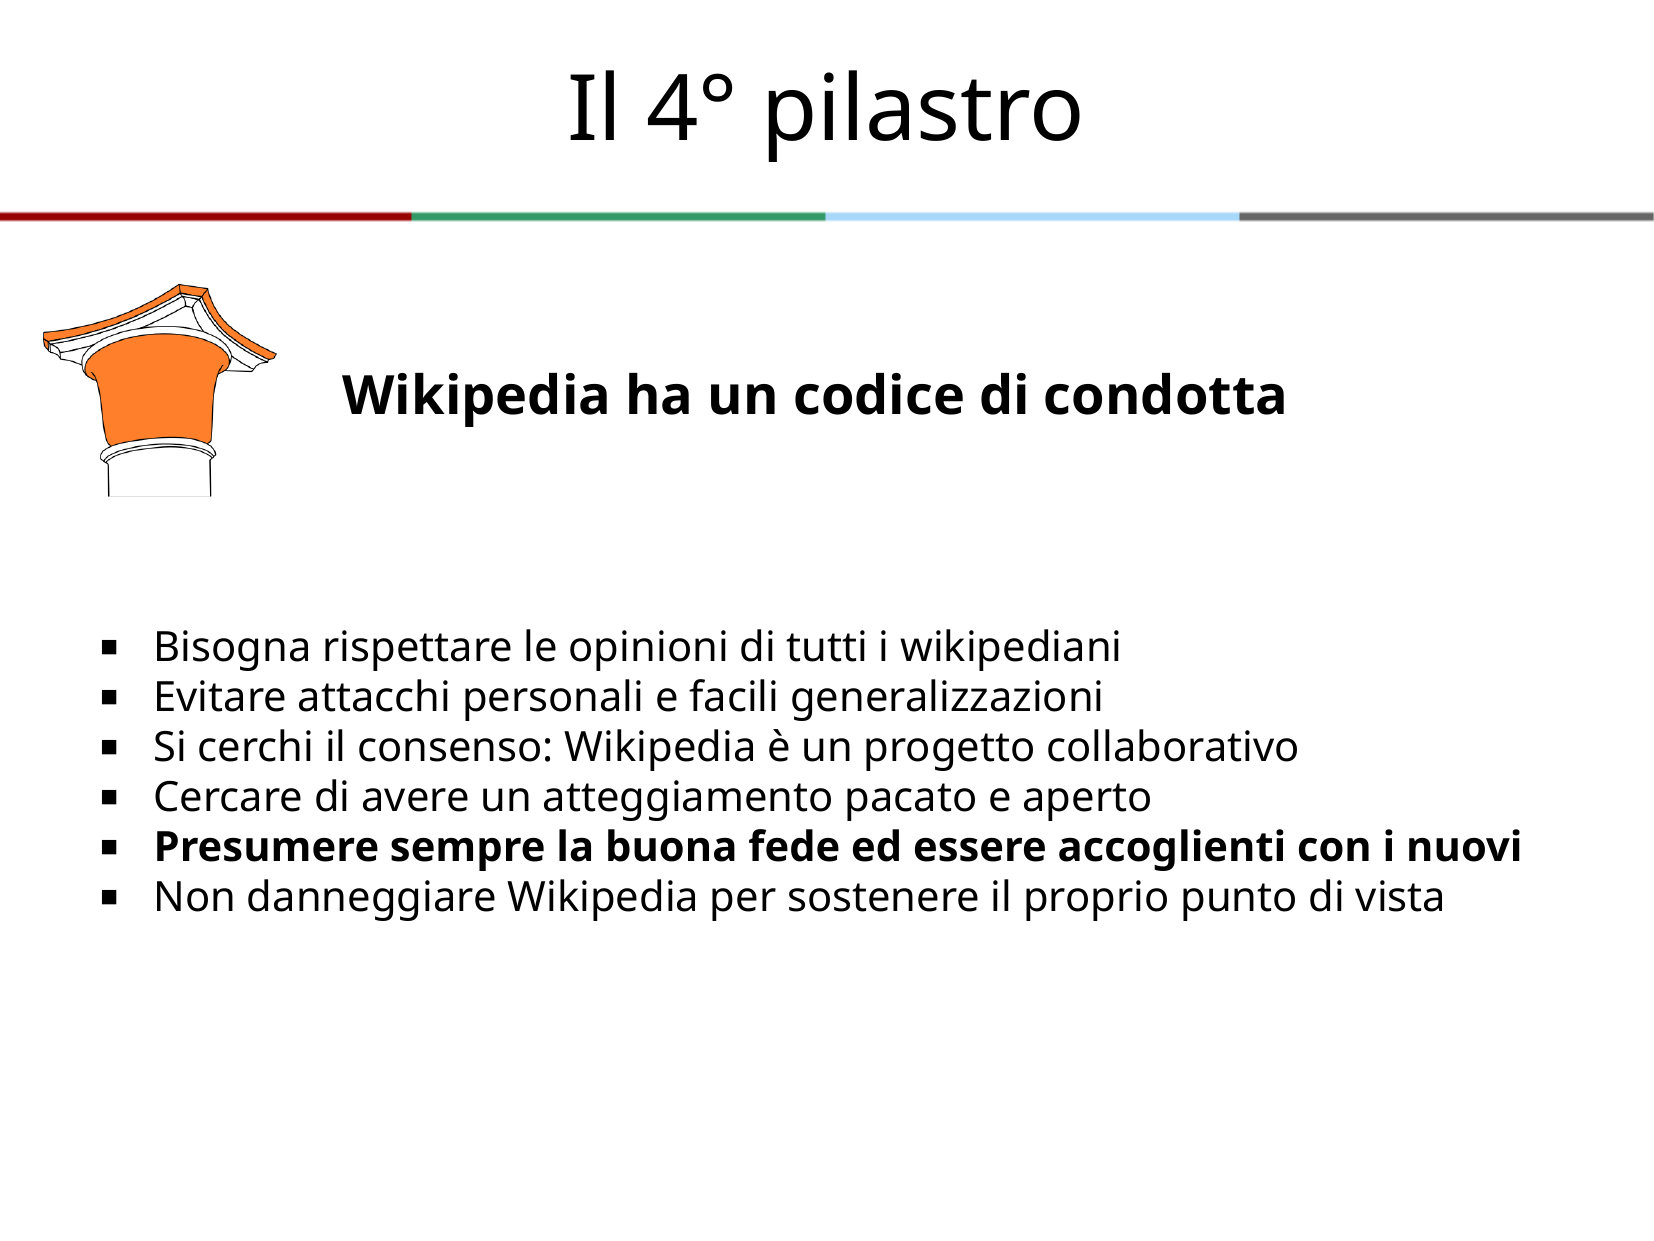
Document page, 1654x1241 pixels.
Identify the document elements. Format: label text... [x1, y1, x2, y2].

picture [0, 200, 1654, 235]
text_box Bisogna rispettare le opinioni di tutti i wikipediani Evitare attacchi personali e facili generalizzazioni Si cerchi il consenso: Wikipedia è un progetto collaborativo Cercare di avere un atteggiamento pacato e aperto Presumere sempre la buona fede ed essere accoglienti con i nuovi Non danneggiare Wikipedia per sostenere il proprio punto di vista [64, 620, 1542, 1117]
text_box Il 4° pilastro [82, 0, 1571, 200]
picture [41, 283, 278, 498]
text_box Wikipedia ha un codice di condotta [342, 360, 1607, 455]
